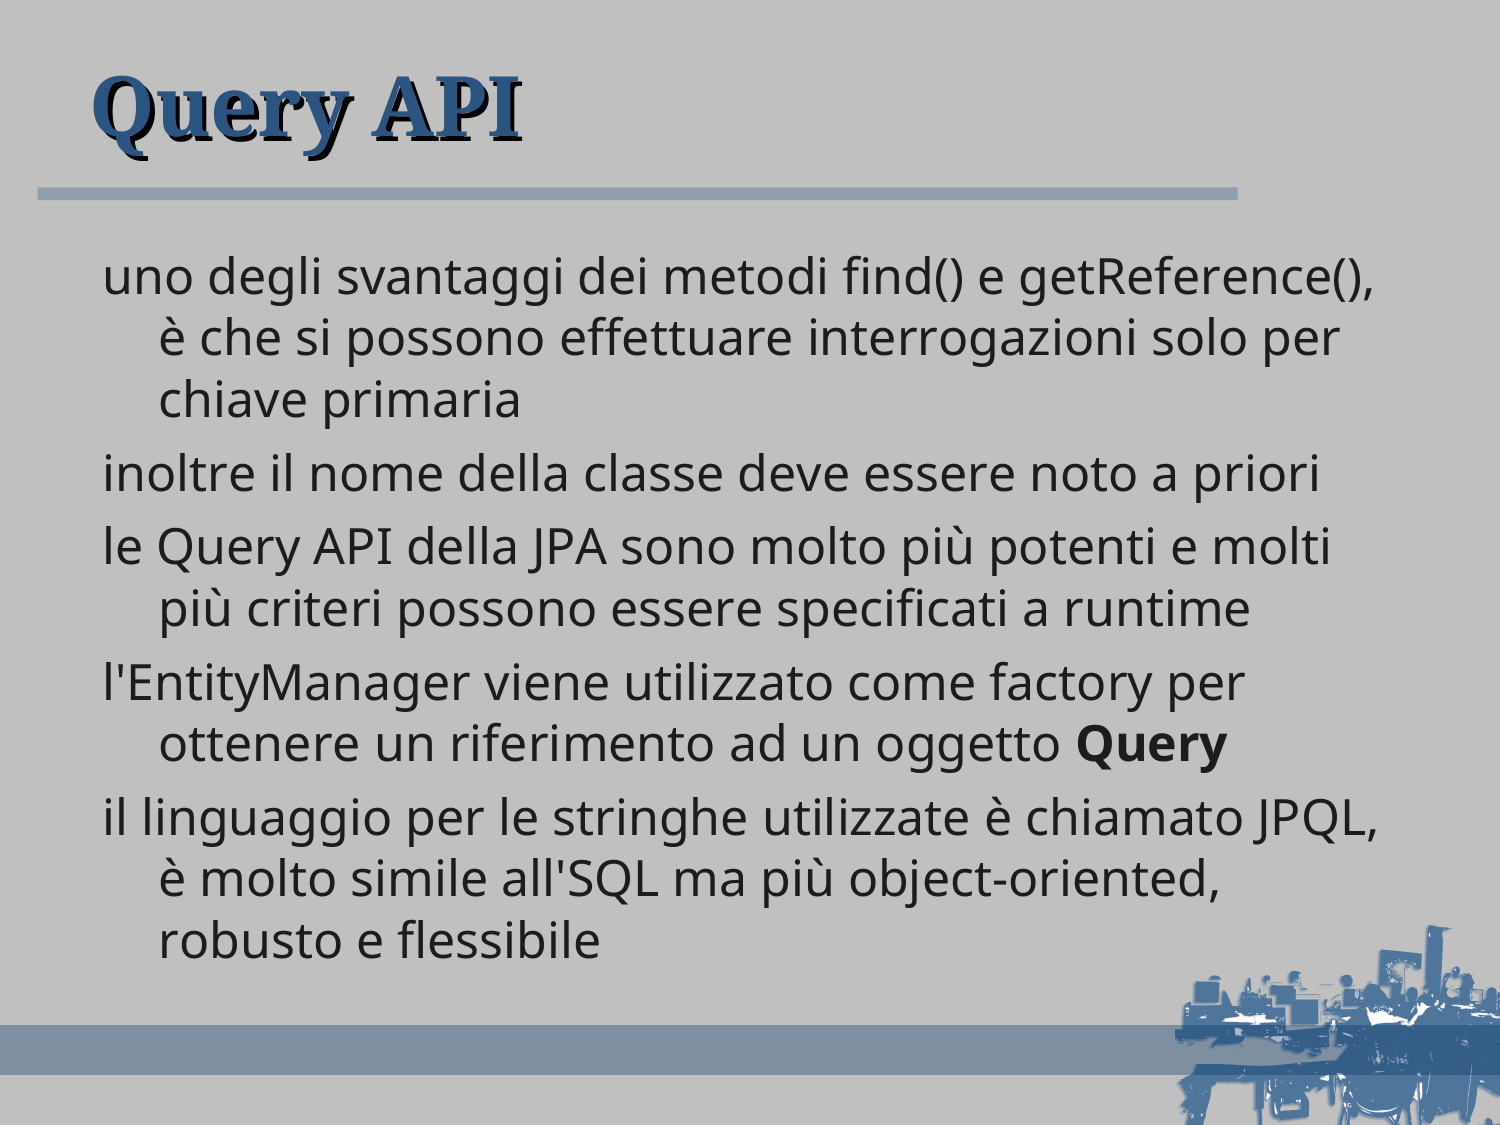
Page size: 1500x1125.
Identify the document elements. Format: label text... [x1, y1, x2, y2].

list uno degli svantaggi dei metodi find() e getReference(), è che si possono effettuare interrogazioni solo per chiave primaria inoltre il nome della classe deve essere noto a priori le Query API della JPA sono molto più potenti e molti più criteri possono essere specificati a runtime l'EntityManager viene utilizzato come factory per ottenere un riferimento ad un oggetto Query il linguaggio per le stringhe utilizzate è chiamato JPQL, è molto simile all'SQL ma più object-oriented, robusto e flessibile [87, 237, 1426, 1006]
title Query API [75, 35, 1426, 174]
